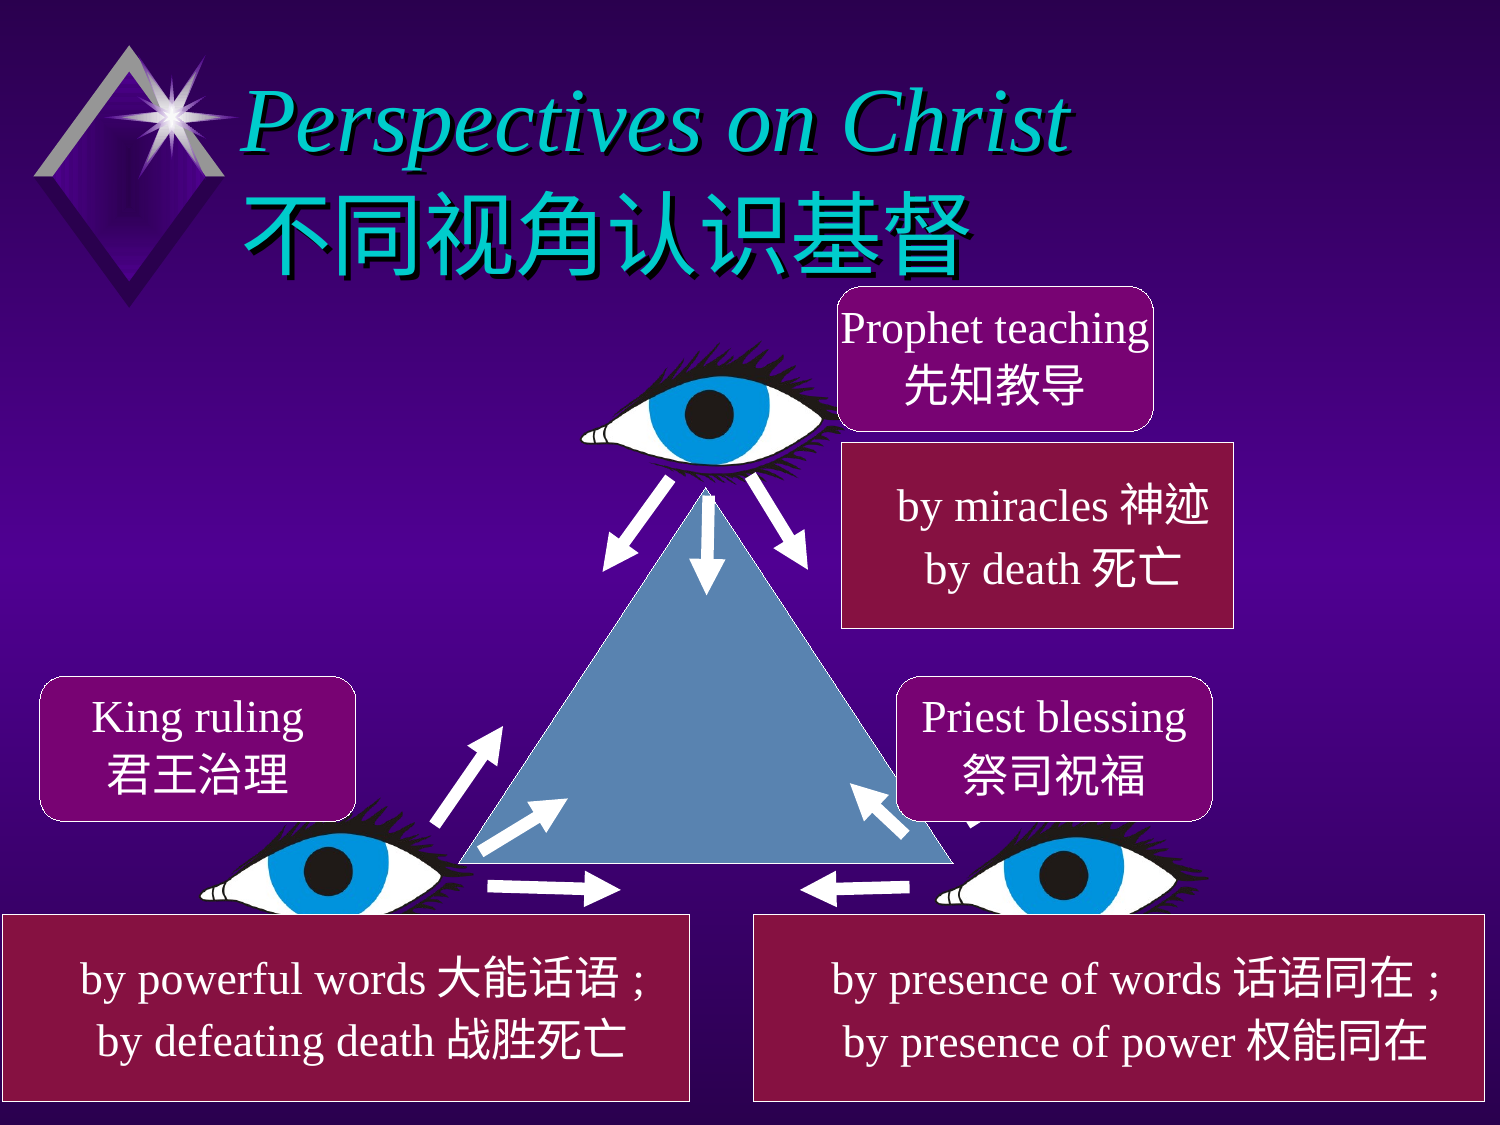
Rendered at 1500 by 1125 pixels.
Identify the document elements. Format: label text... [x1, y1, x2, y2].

picture [1040, 851, 1089, 900]
text_box [474, 487, 934, 864]
picture [579, 340, 855, 485]
picture [934, 811, 1209, 914]
text_box by presence of words话语同在; by presence of power权能同在 [753, 914, 1485, 1102]
picture [304, 846, 353, 895]
text_box by powerful words大能话语; by defeating death战胜死亡 [2, 914, 690, 1102]
text_box Prophet teaching 先知教导 [837, 286, 1154, 432]
text_box Priest blessing 祭司祝福 [896, 676, 1213, 822]
picture [198, 797, 474, 914]
text_box King ruling 君王治理 [39, 676, 356, 822]
text_box by miracles神迹 by death死亡 [841, 442, 1234, 629]
title Perspectives on Christ 不同视角认识基督 [224, 59, 1388, 306]
